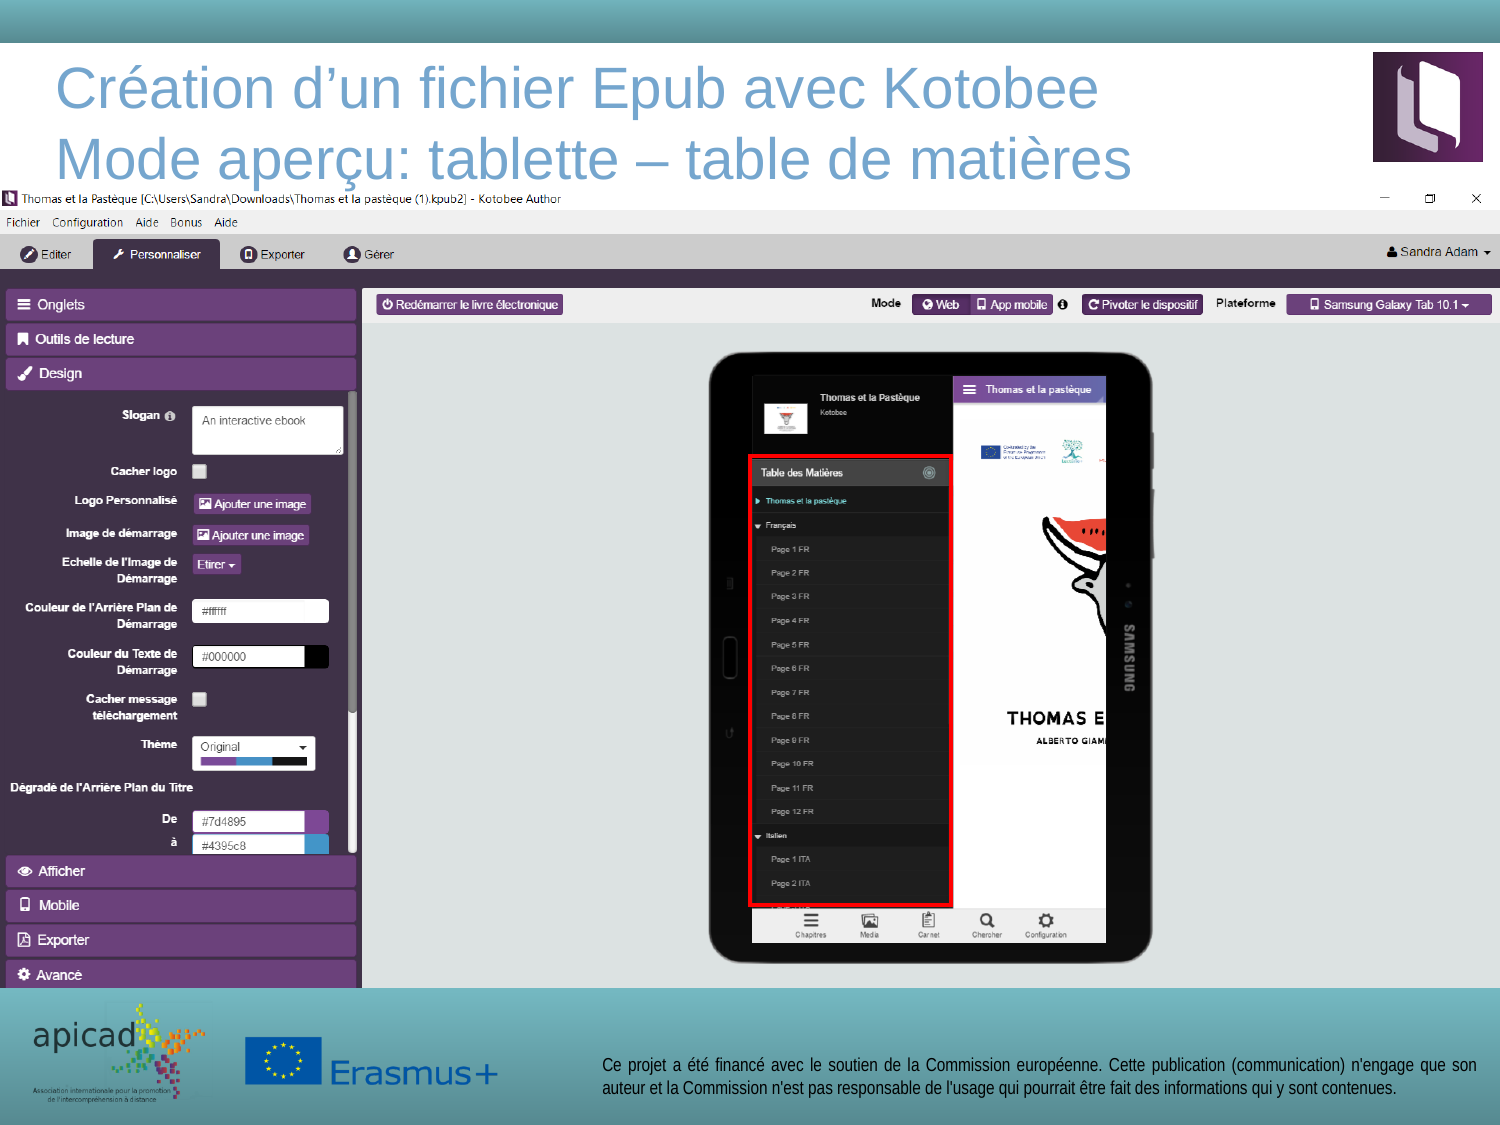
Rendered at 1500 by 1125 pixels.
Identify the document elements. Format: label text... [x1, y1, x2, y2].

text_box [0, 988, 1500, 1125]
text_box Ce projet a été financé avec le soutien de la Commission européenne. Cette publication (communication) n'engage que son auteur et la Commission n'est pas responsable de l'usage qui pourrait être fait des informations qui y sont contenues. [596, 1046, 1483, 1105]
picture [1373, 52, 1483, 162]
picture [0, 187, 1500, 988]
text_box [0, 0, 1500, 43]
picture [29, 999, 213, 1108]
text_box Création d’un fichier Epub avec Kotobee [41, 42, 1353, 113]
picture [230, 1023, 512, 1098]
text_box Mode aperçu: tablette – table de matières [41, 113, 1353, 200]
